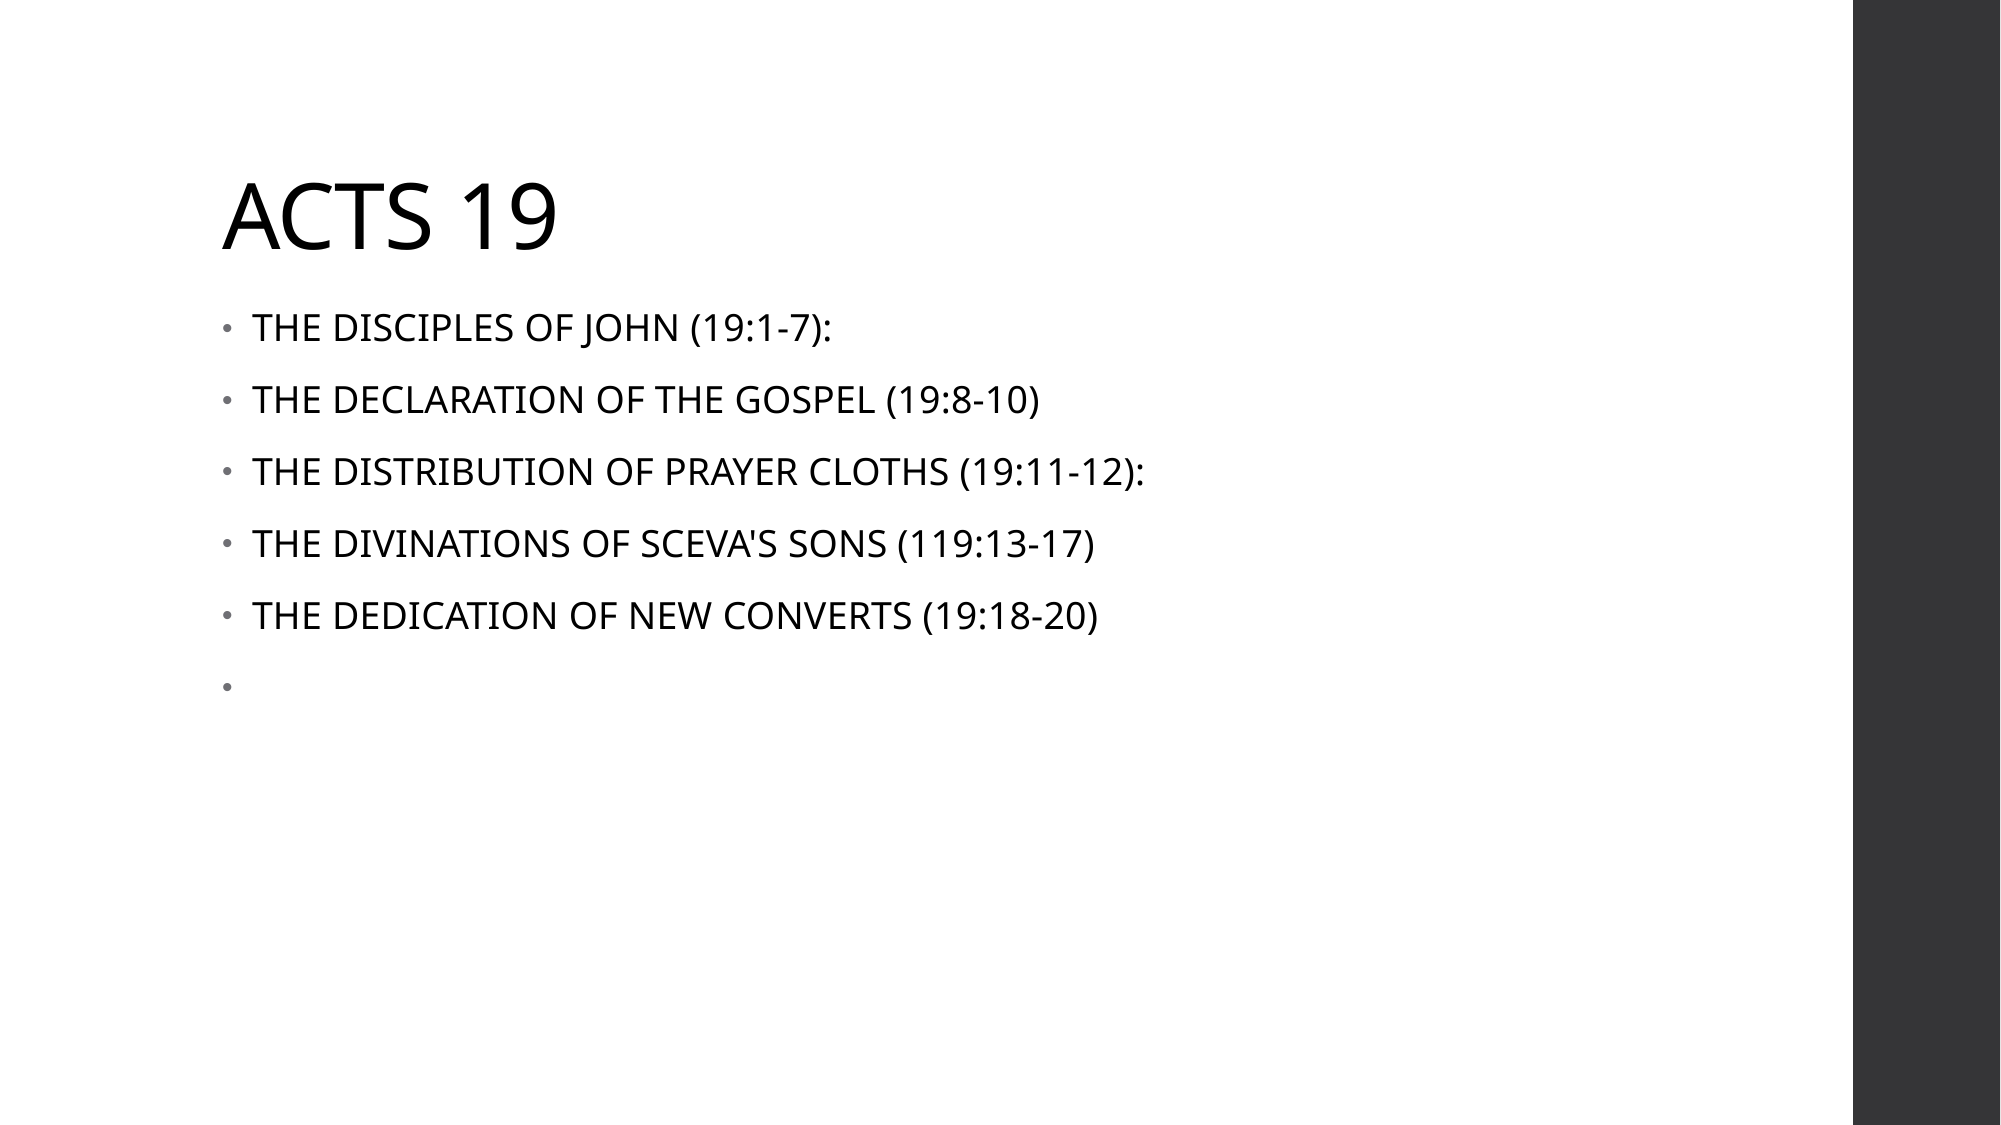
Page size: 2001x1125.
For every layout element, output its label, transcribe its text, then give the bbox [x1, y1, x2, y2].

title ACTS 19 [206, 60, 1797, 278]
list THE DISCIPLES OF JOHN (19:1-7): THE DECLARATION OF THE GOSPEL (19:8-10) THE DISTRIBUTION OF PRAYER CLOTHS (19:11-12): THE DIVINATIONS OF SCEVA'S SONS (119:13-17) THE DEDICATION OF NEW CONVERTS (19:18-20) [206, 299, 1617, 1014]
